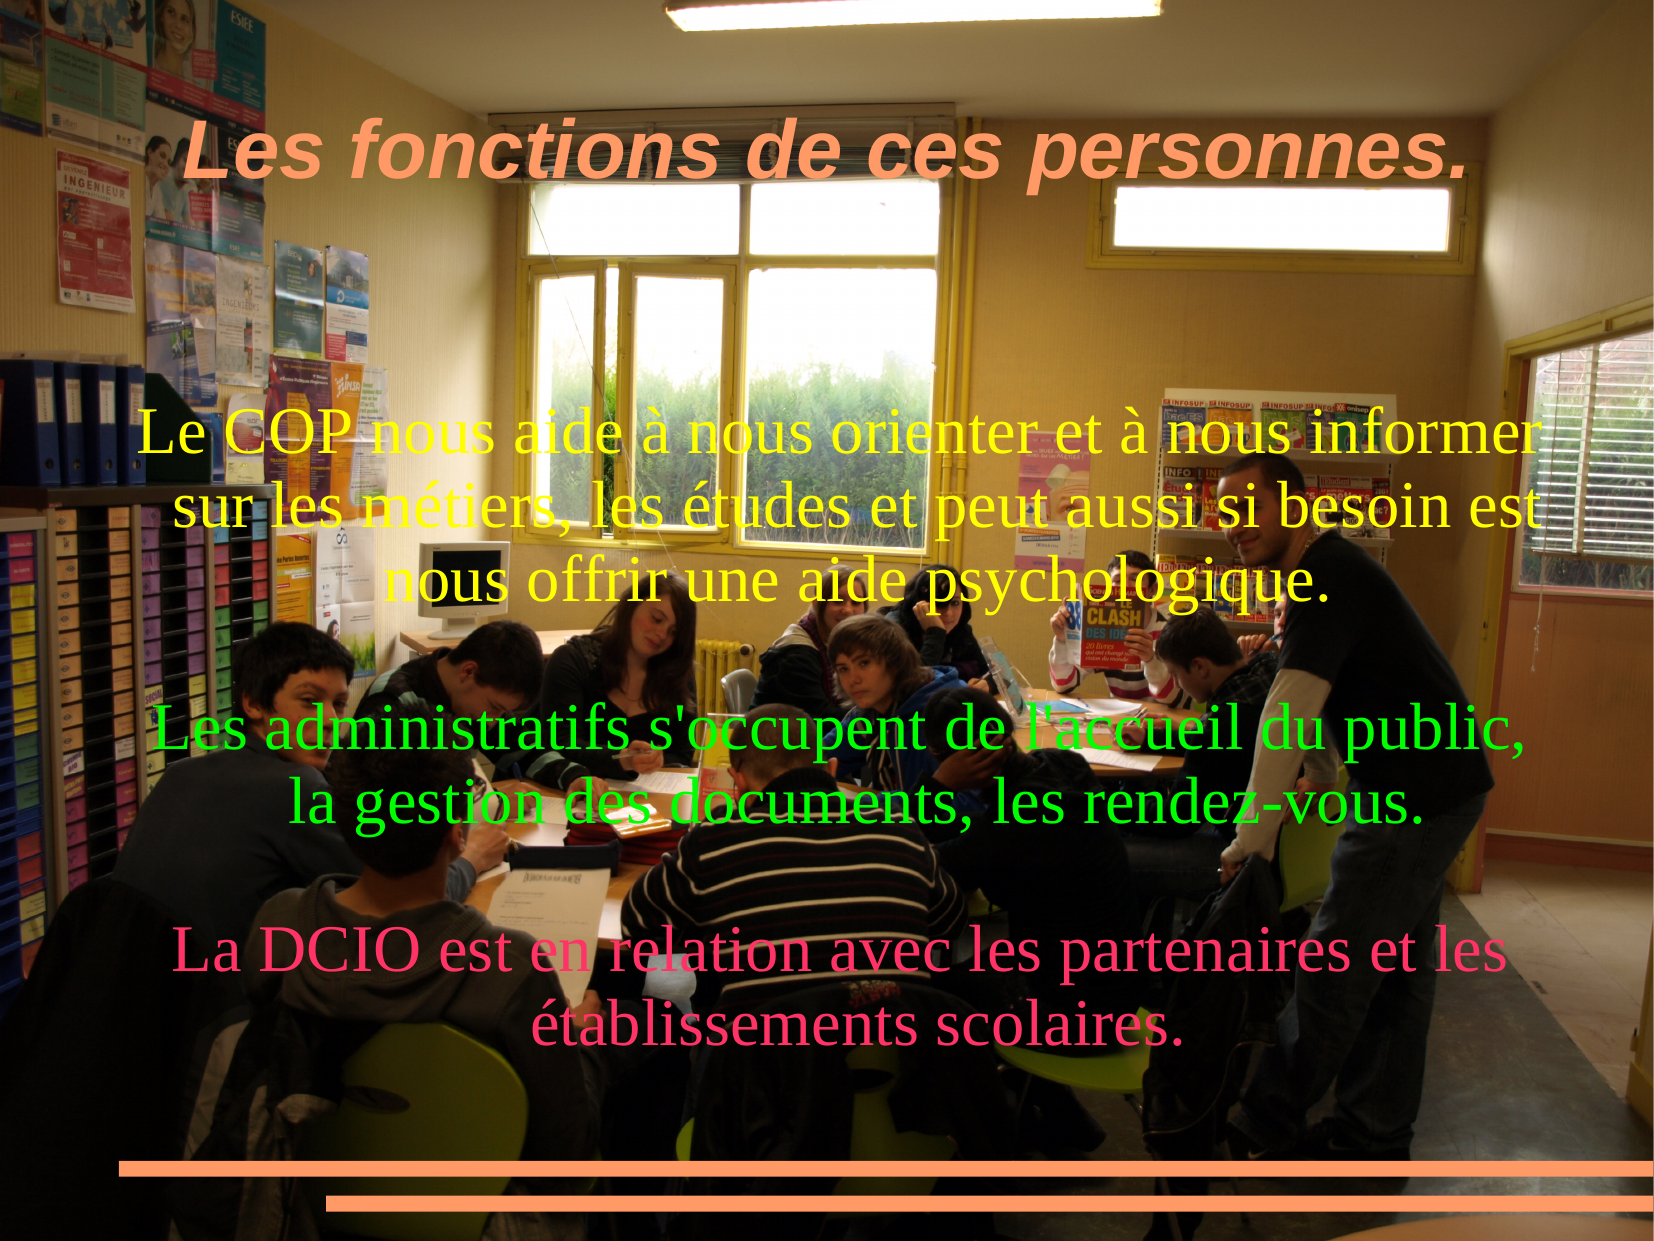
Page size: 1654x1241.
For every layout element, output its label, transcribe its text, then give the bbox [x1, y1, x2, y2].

subtitle Le COP nous aide à nous orienter et à nous informer sur les métiers, les études et peut aussi si besoin est nous offrir une aide psychologique. Les administratifs s'occupent de l'accueil du public, la gestion des documents, les rendez-vous. La DCIO est en relation avec les partenaires et les établissements scolaires. [121, 322, 1561, 1132]
title Les fonctions de ces personnes. [121, 46, 1534, 254]
picture [0, 0, 1654, 1241]
